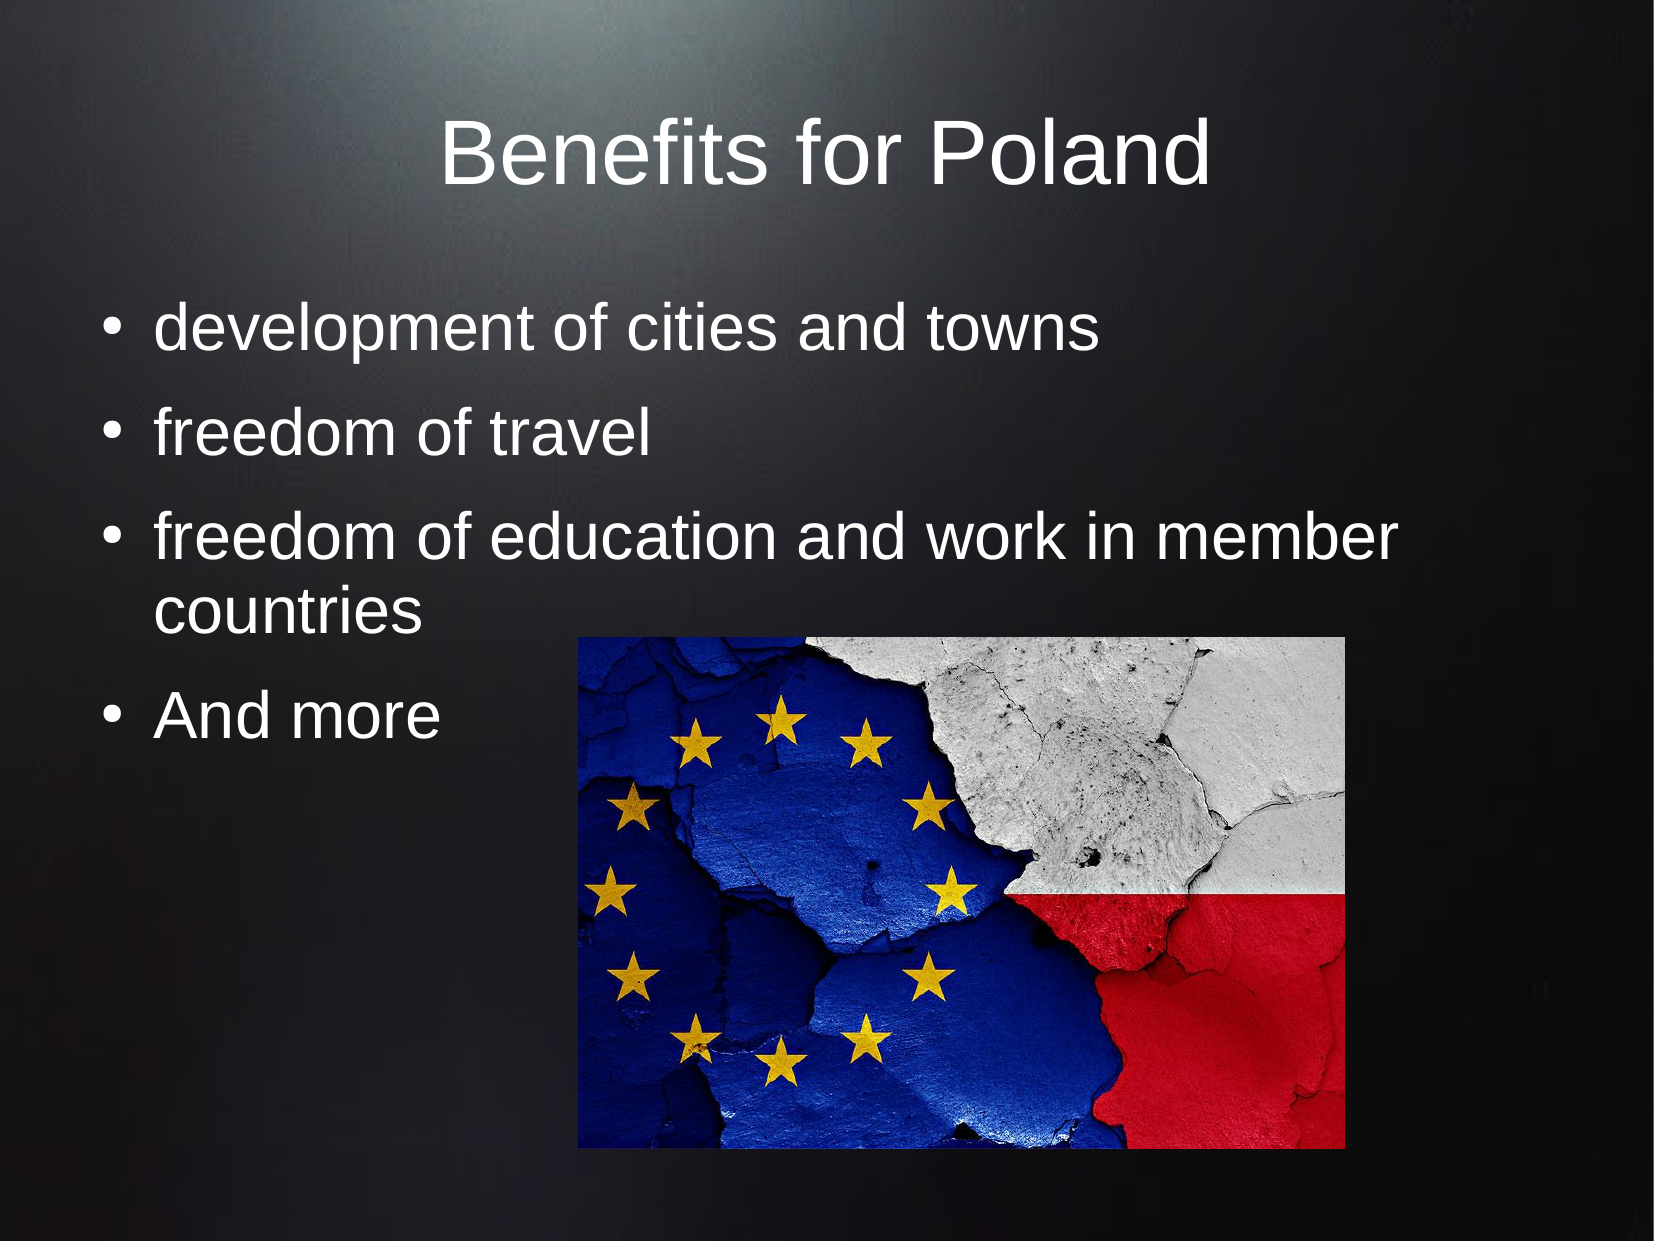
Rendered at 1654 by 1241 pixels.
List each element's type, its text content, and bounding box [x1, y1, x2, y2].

picture [0, 0, 1654, 1241]
list development of cities and towns freedom of travel freedom of education and work in member countries And more [82, 290, 1571, 1109]
title Benefits for Poland [82, 49, 1571, 257]
